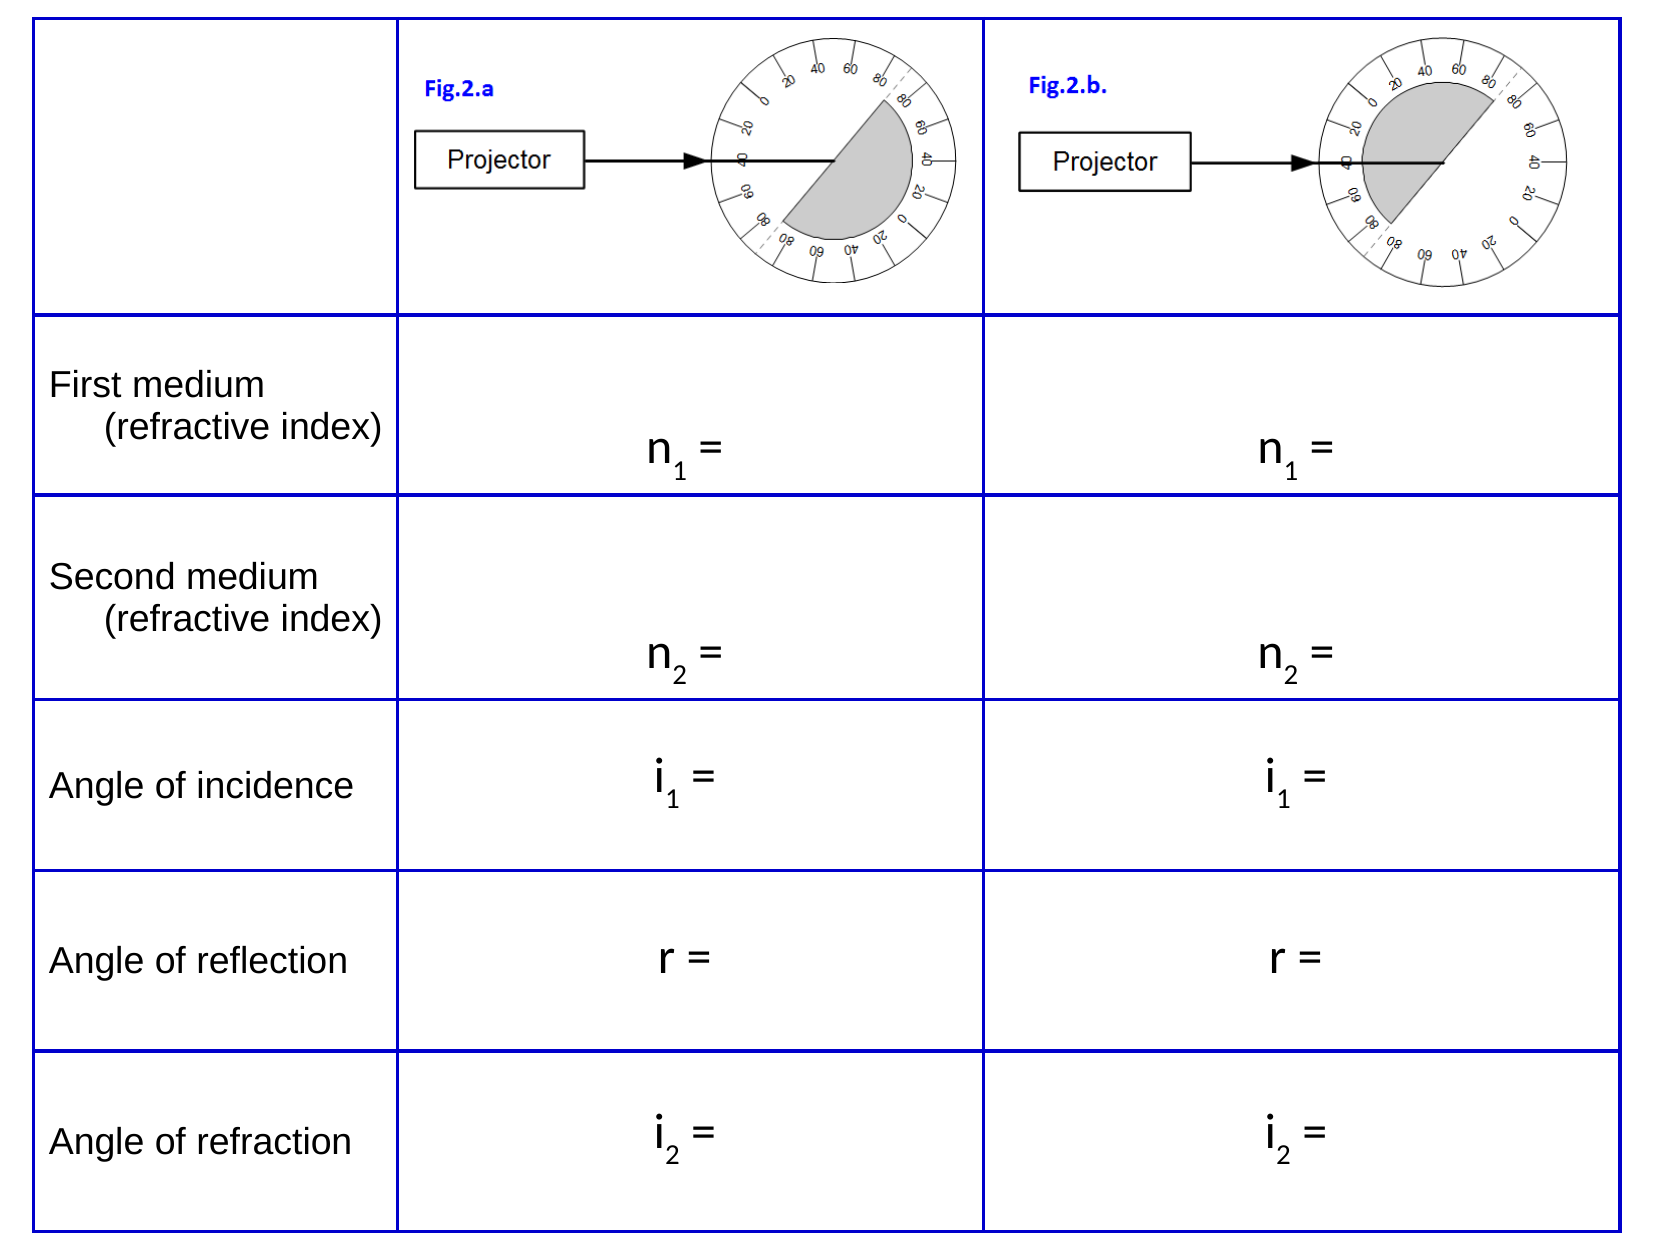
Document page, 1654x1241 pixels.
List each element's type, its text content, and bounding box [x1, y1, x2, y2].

table_cell n2 = [985, 497, 1618, 698]
table_cell n1 = [985, 317, 1618, 493]
table_header [35, 20, 396, 313]
table_cell i1 = [985, 701, 1618, 869]
table_cell Angle of refraction [35, 1053, 396, 1230]
table_cell First medium (refractive index) [35, 317, 396, 493]
picture [1013, 33, 1573, 293]
table_cell n2 = [399, 497, 982, 698]
picture [414, 31, 960, 283]
table_header [985, 20, 1618, 313]
table_cell i2 = [399, 1053, 982, 1230]
table_cell Angle of incidence [35, 701, 396, 869]
table_cell n1 = [399, 317, 982, 493]
table_cell i1 = [399, 701, 982, 869]
table_cell i2 = [985, 1053, 1618, 1230]
table_cell r = [399, 872, 982, 1049]
table_cell Angle of reflection [35, 872, 396, 1049]
table_header [399, 20, 982, 313]
table_cell r = [985, 872, 1618, 1049]
table_cell Second medium (refractive index) [35, 497, 396, 698]
